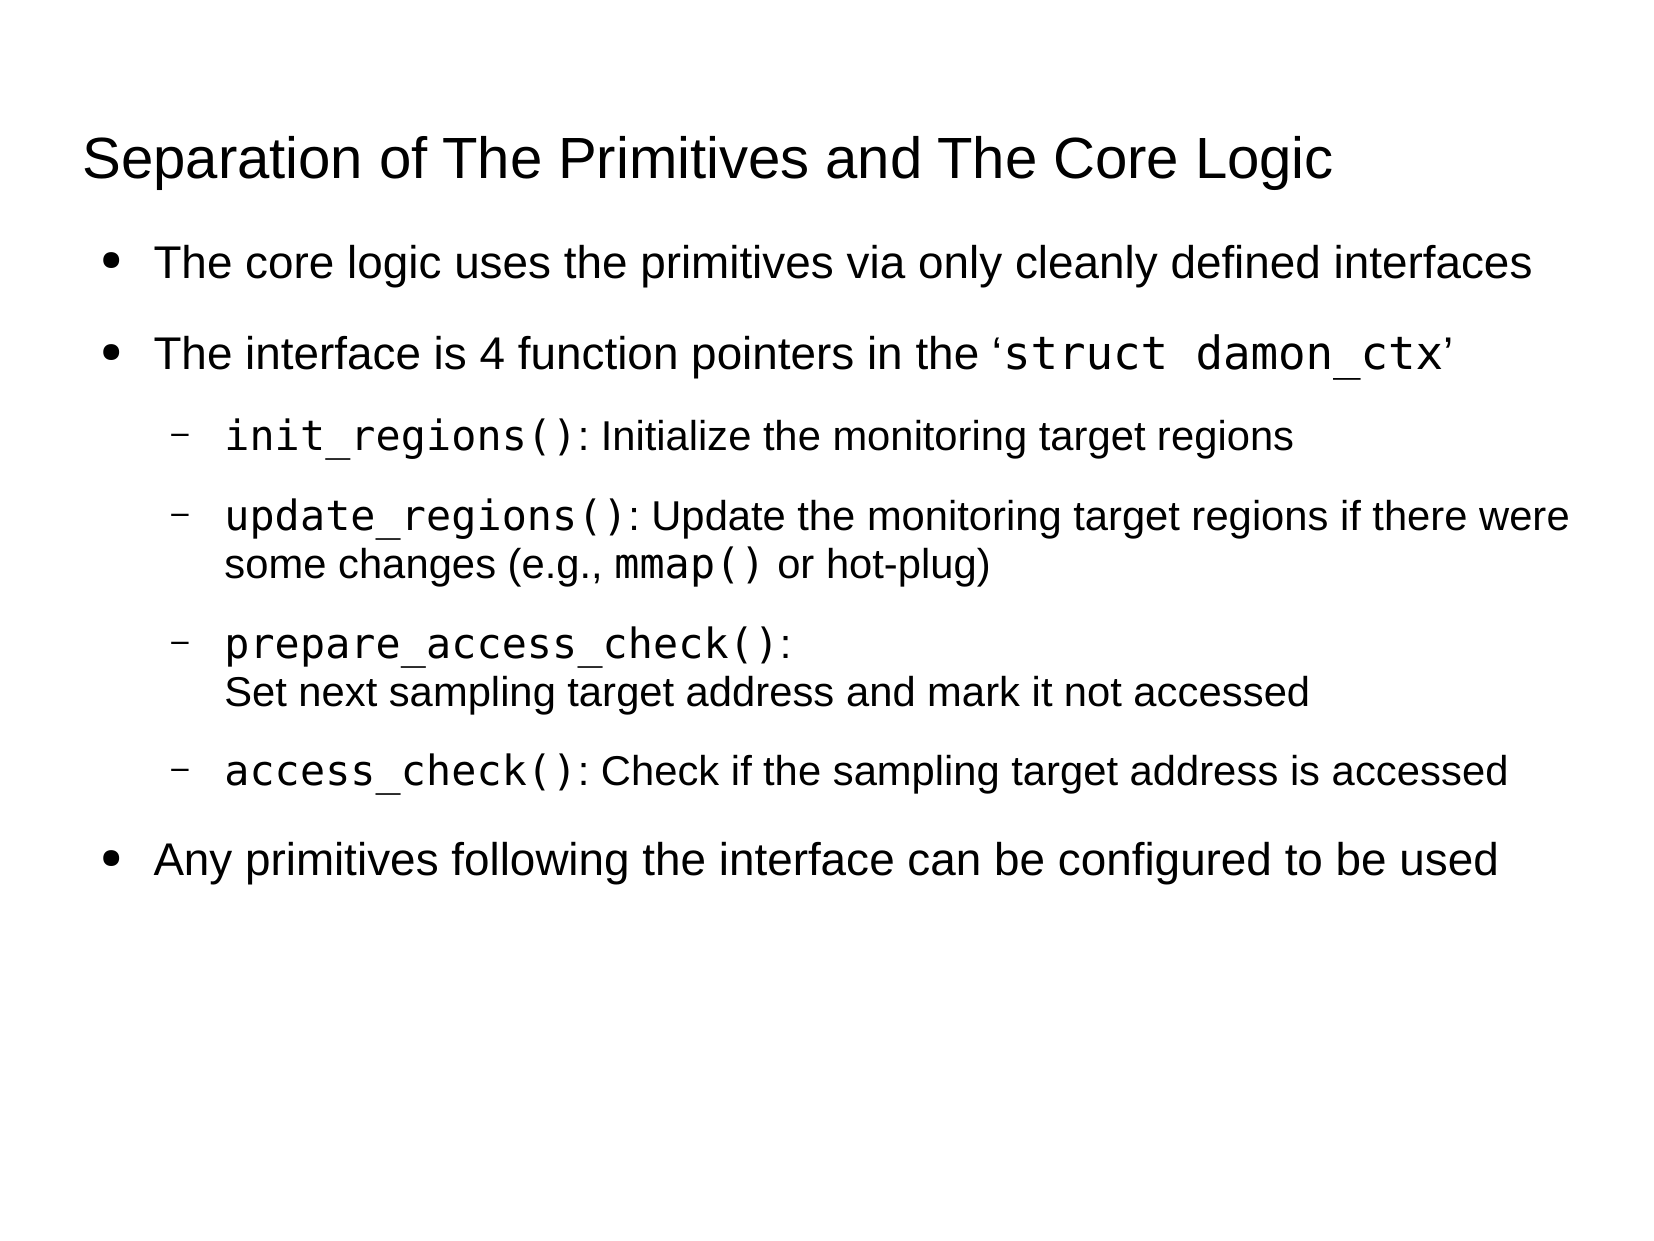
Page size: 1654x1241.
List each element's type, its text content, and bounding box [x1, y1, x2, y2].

title Separation of The Primitives and The Core Logic [82, 108, 1571, 210]
list The core logic uses the primitives via only cleanly defined interfaces The interface is 4 function pointers in the ‘struct damon_ctx’ init_regions(): Initialize the monitoring target regions update_regions(): Update the monitoring target regions if there were some changes (e.g., mmap() or hot-plug) prepare_access_check(): Set next sampling target address and mark it not accessed access_check(): Check if the sampling target address is accessed Any primitives following the interface can be configured to be used [82, 236, 1571, 1111]
